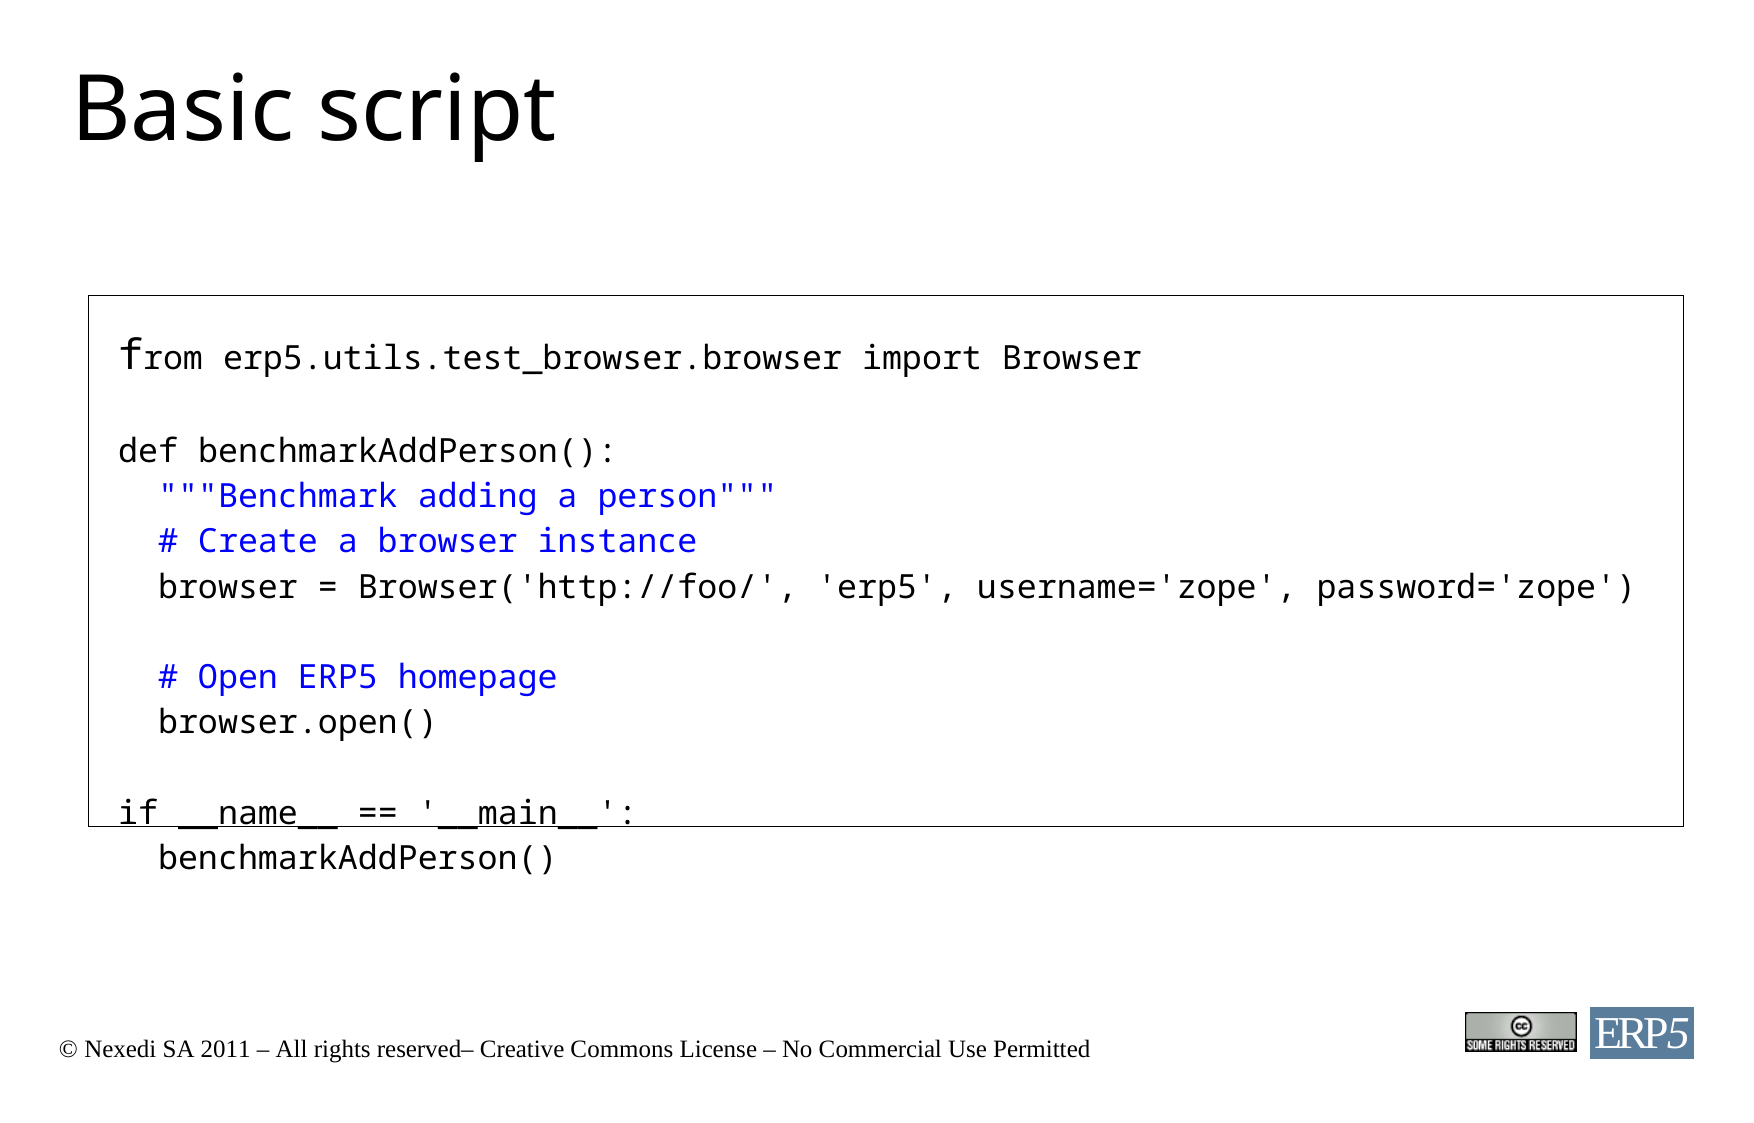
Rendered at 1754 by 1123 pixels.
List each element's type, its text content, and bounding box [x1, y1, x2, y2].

text_box [88, 295, 1684, 827]
title Basic script [71, 51, 1707, 159]
picture [1465, 1012, 1577, 1052]
text_box from erp5.utils.test_browser.browser import Browser def benchmarkAddPerson(): """Benchmark adding a person""" # Create a browser instance browser = Browser('http://foo/', 'erp5', username='zope', password='zope') # Open ERP5 homepage browser.open() if __name__ == '__main__': benchmarkAddPerson() [118, 324, 1672, 776]
